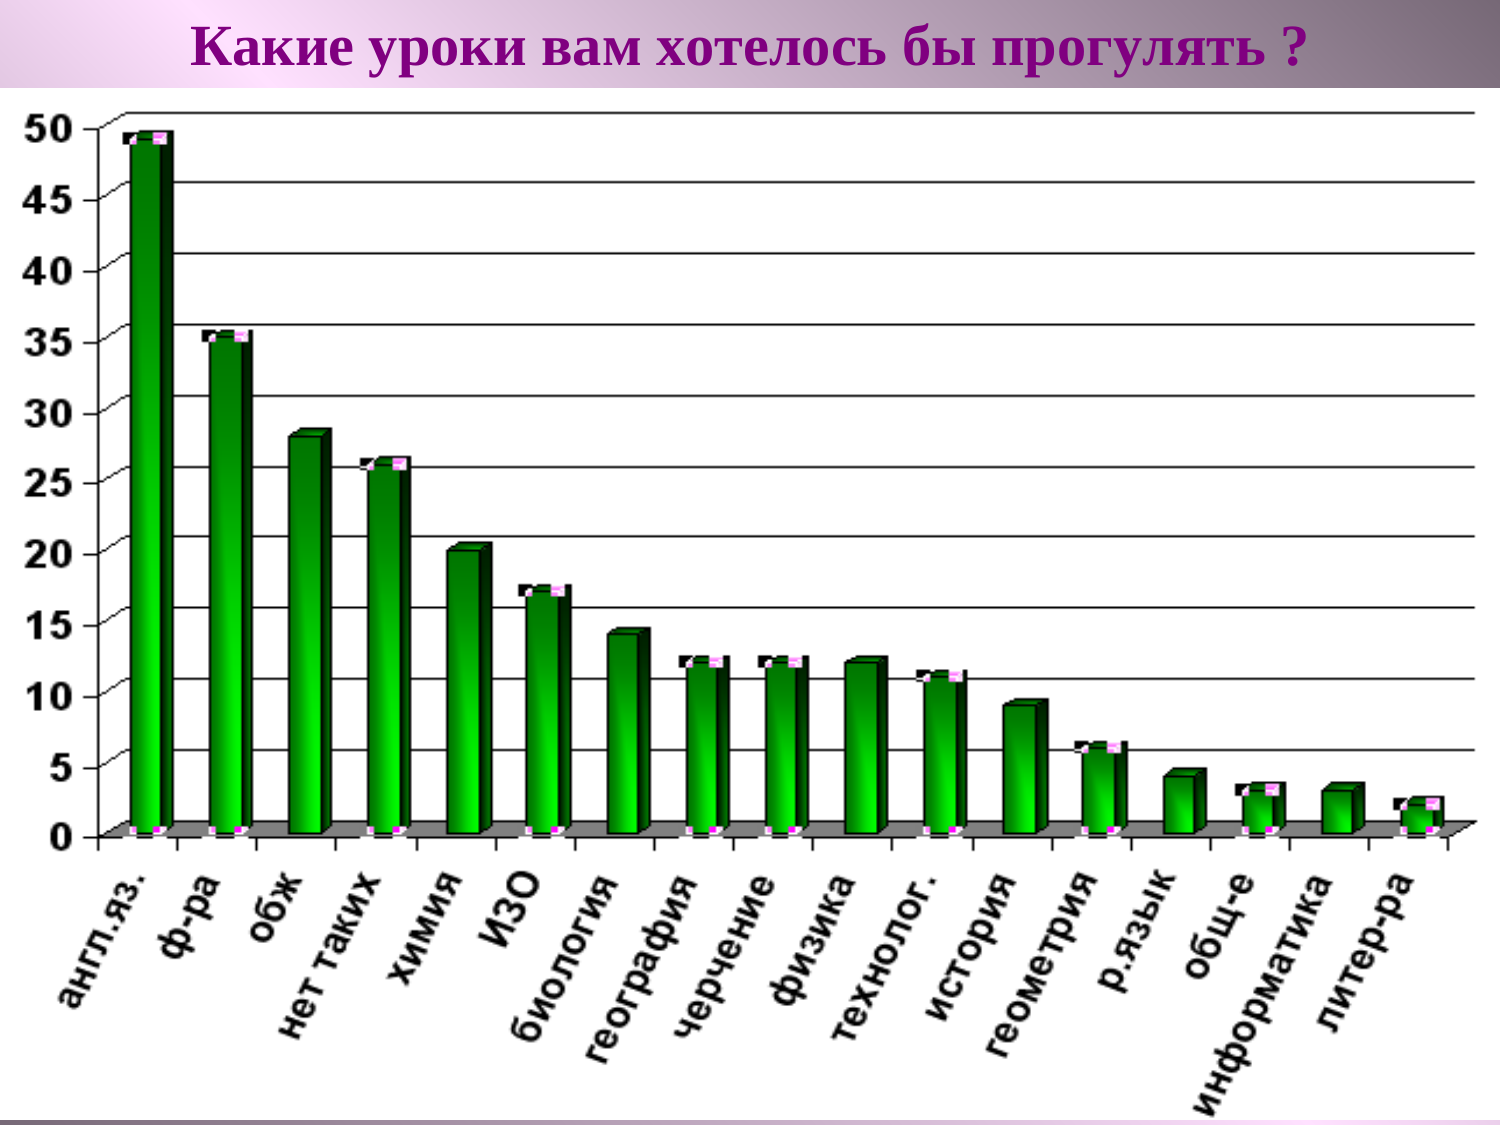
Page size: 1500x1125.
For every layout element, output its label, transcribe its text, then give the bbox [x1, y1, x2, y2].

picture [0, 89, 1500, 1120]
title Какие уроки вам хотелось бы прогулять ? [75, 0, 1426, 79]
